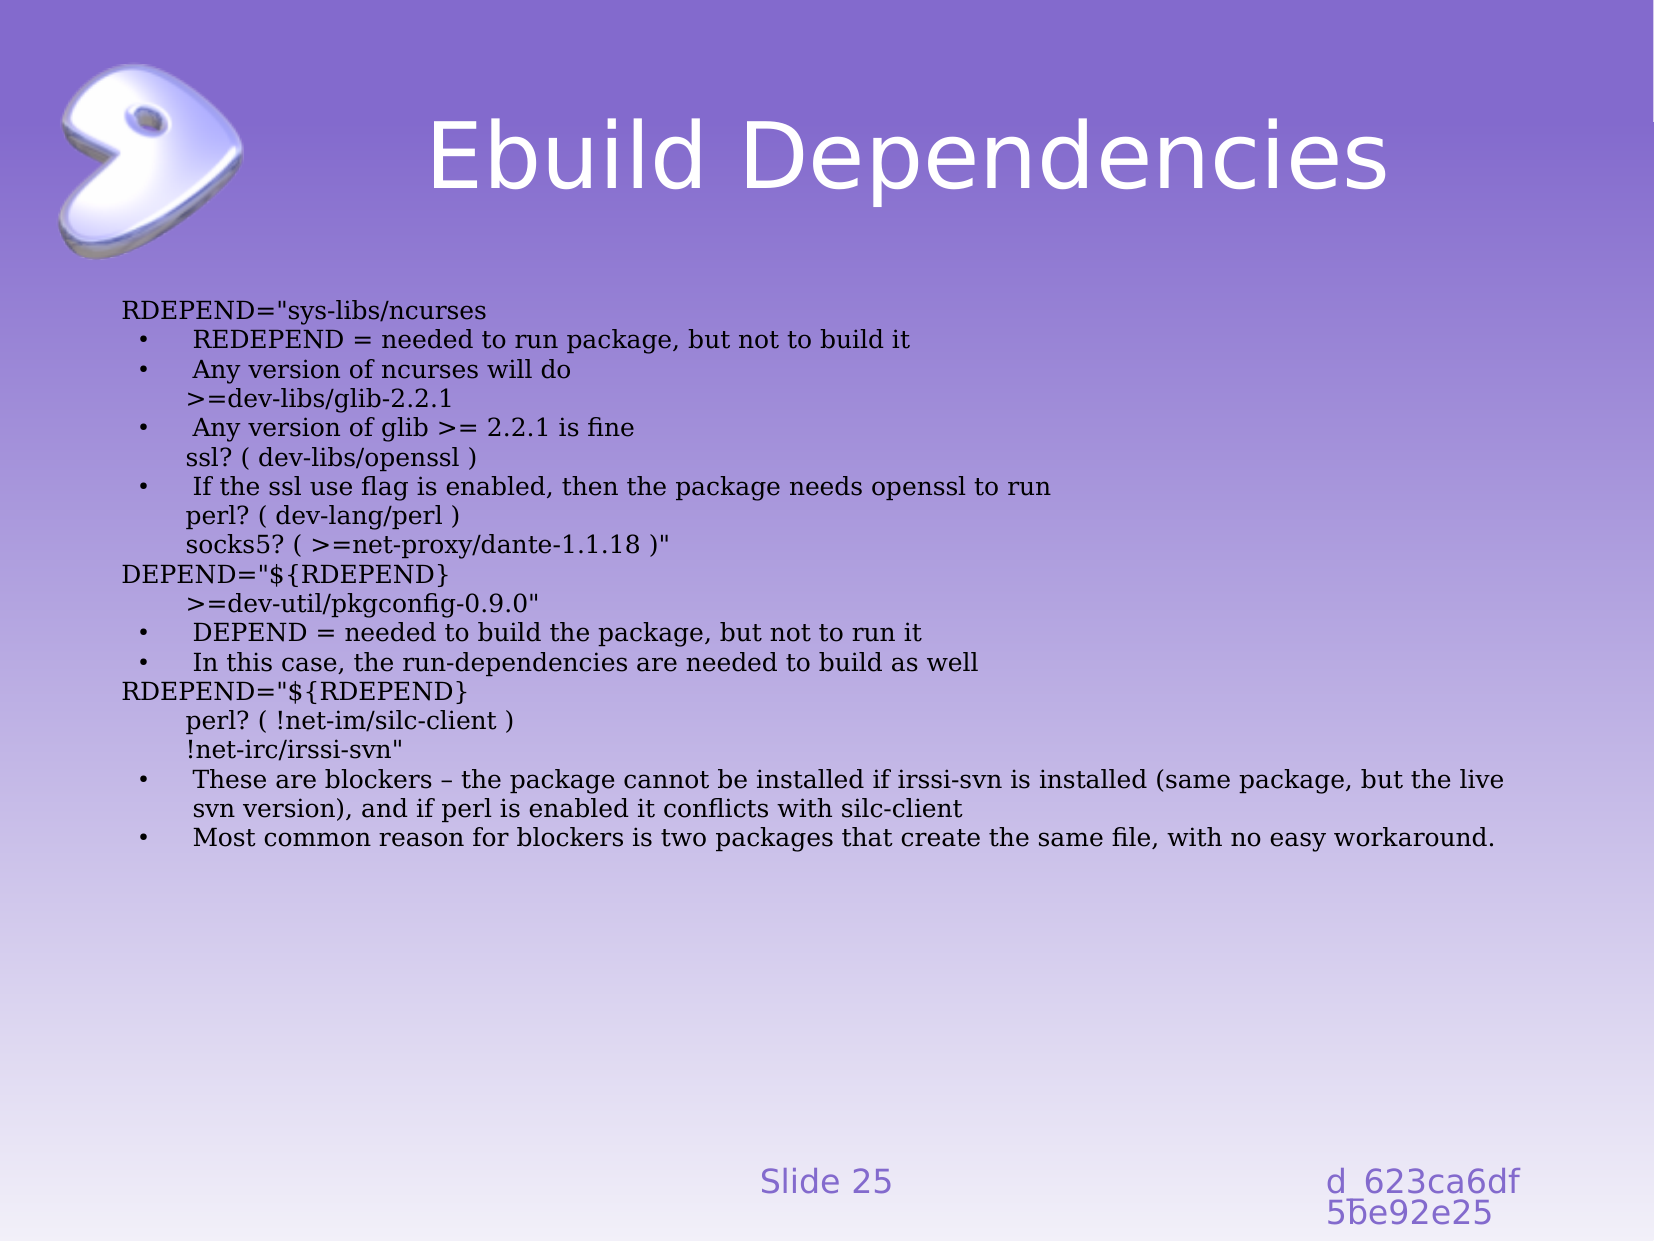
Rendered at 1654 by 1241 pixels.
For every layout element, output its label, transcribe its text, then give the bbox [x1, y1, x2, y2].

picture [49, 61, 248, 266]
title Ebuild Dependencies [288, 44, 1531, 268]
list RDEPEND="sys-libs/ncurses REDEPEND = needed to run package, but not to build it Any version of ncurses will do >=dev-libs/glib-2.2.1 Any version of glib >= 2.2.1 is fine ssl? ( dev-libs/openssl ) If the ssl use flag is enabled, then the package needs openssl to run perl? ( dev-lang/perl ) socks5? ( >=net-proxy/dante-1.1.18 )" DEPEND="${RDEPEND} >=dev-util/pkgconfig-0.9.0" DEPEND = needed to build the package, but not to run it In this case, the run-dependencies are needed to build as well RDEPEND="${RDEPEND} perl? ( !net-im/silc-client ) !net-irc/irssi-svn" These are blockers – the package cannot be installed if irssi-svn is installed (same package, but the live svn version), and if perl is enabled it conflicts with silc-client Most common reason for blockers is two packages that create the same file, with no easy workaround. [121, 296, 1534, 1127]
